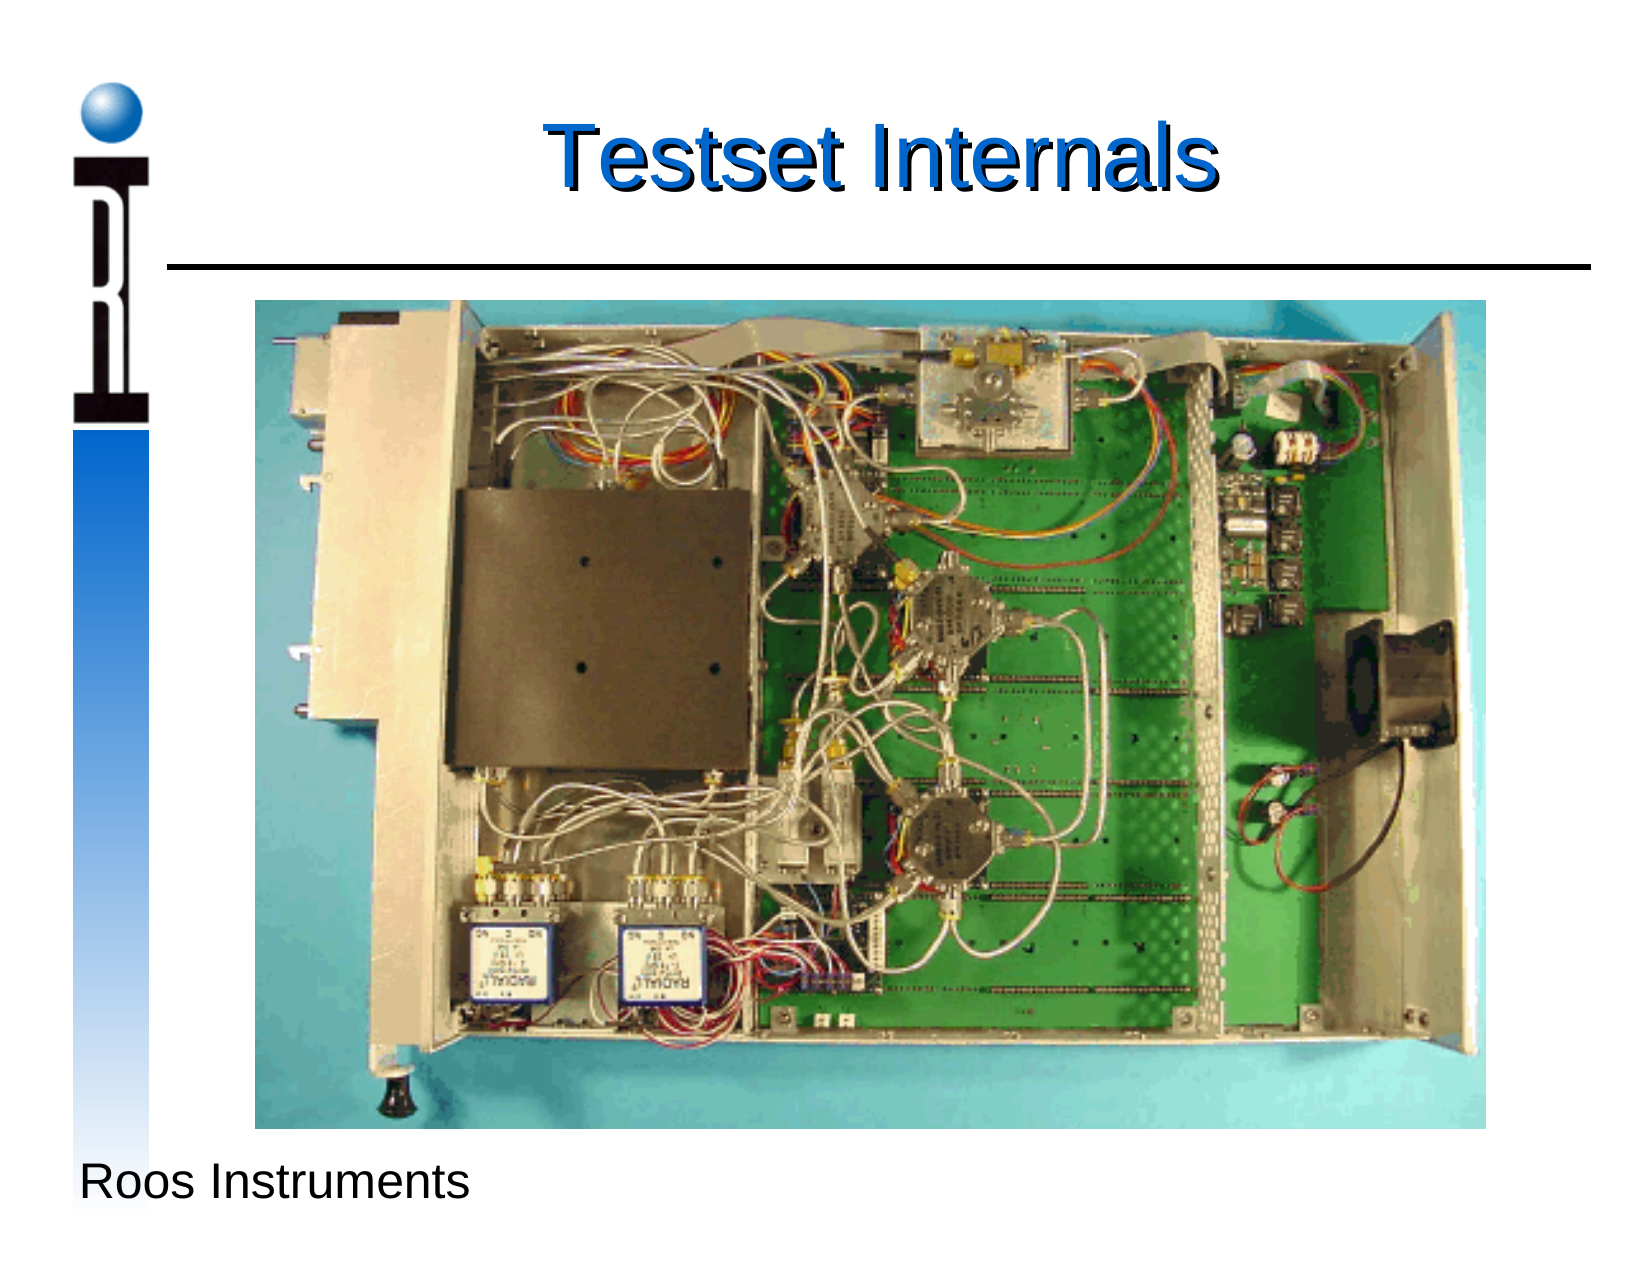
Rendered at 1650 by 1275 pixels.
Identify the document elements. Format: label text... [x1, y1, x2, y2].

title Testset Internals [171, 59, 1591, 253]
picture [255, 300, 1486, 1129]
picture [69, 78, 154, 430]
